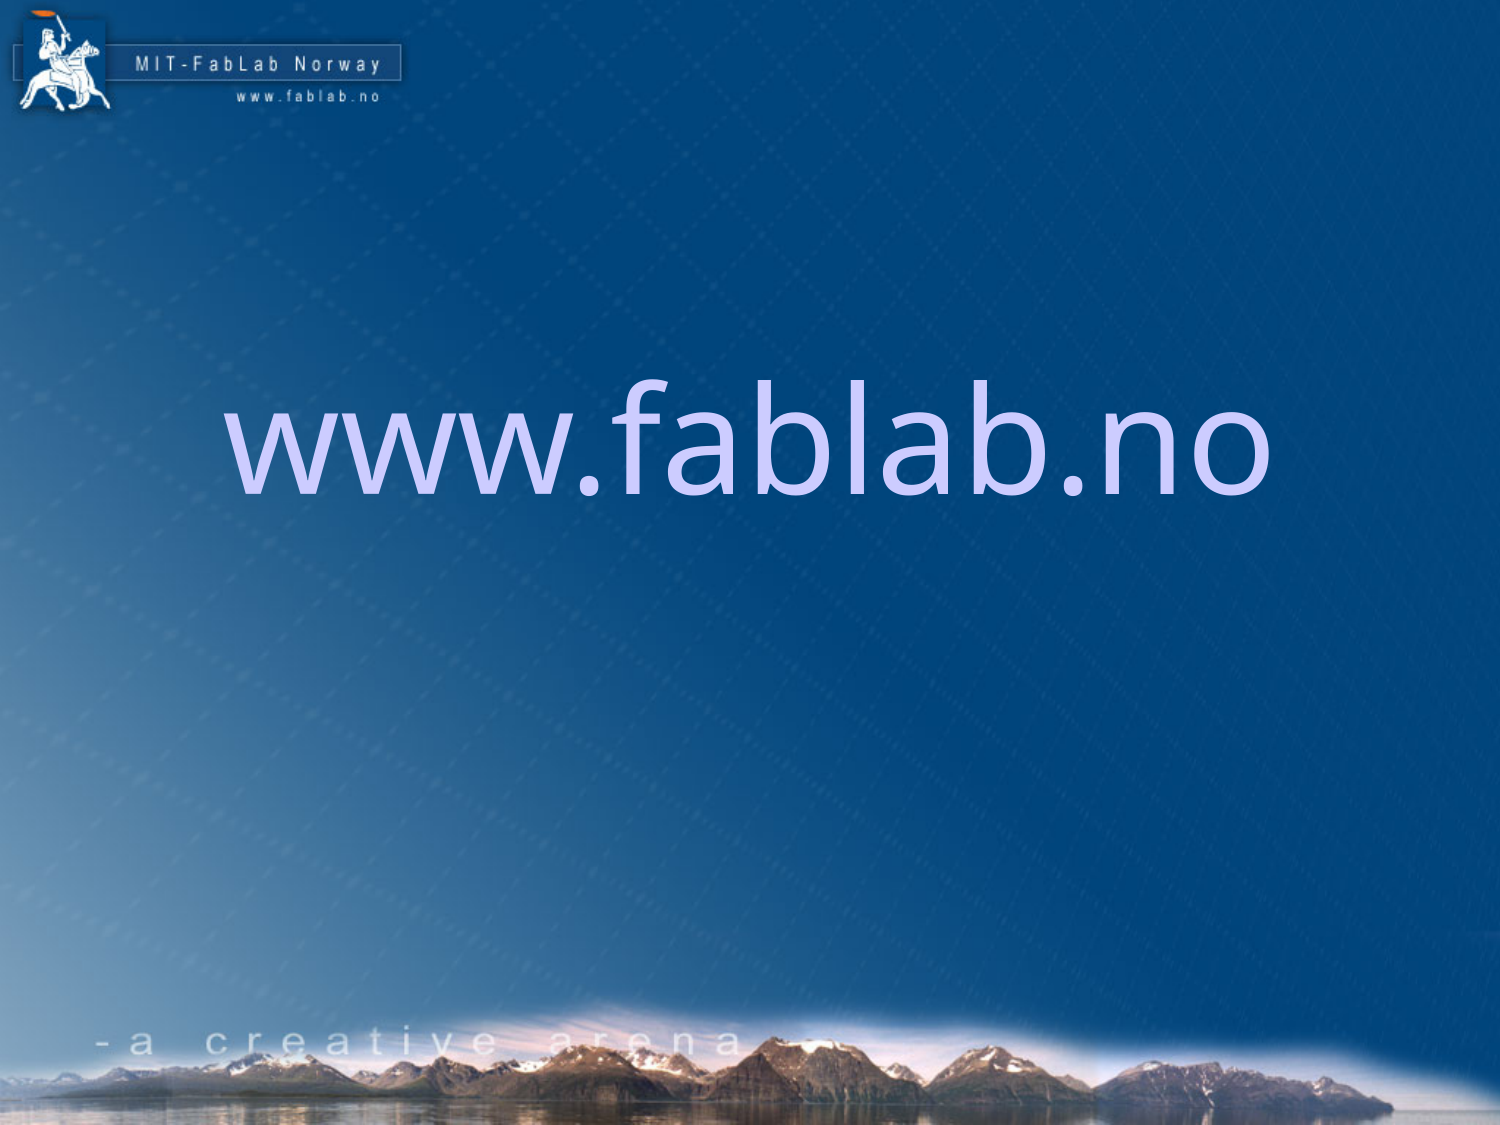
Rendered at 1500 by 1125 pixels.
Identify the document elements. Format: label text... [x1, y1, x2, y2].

picture [0, 0, 1500, 1125]
title www.fablab.no [112, 348, 1388, 546]
